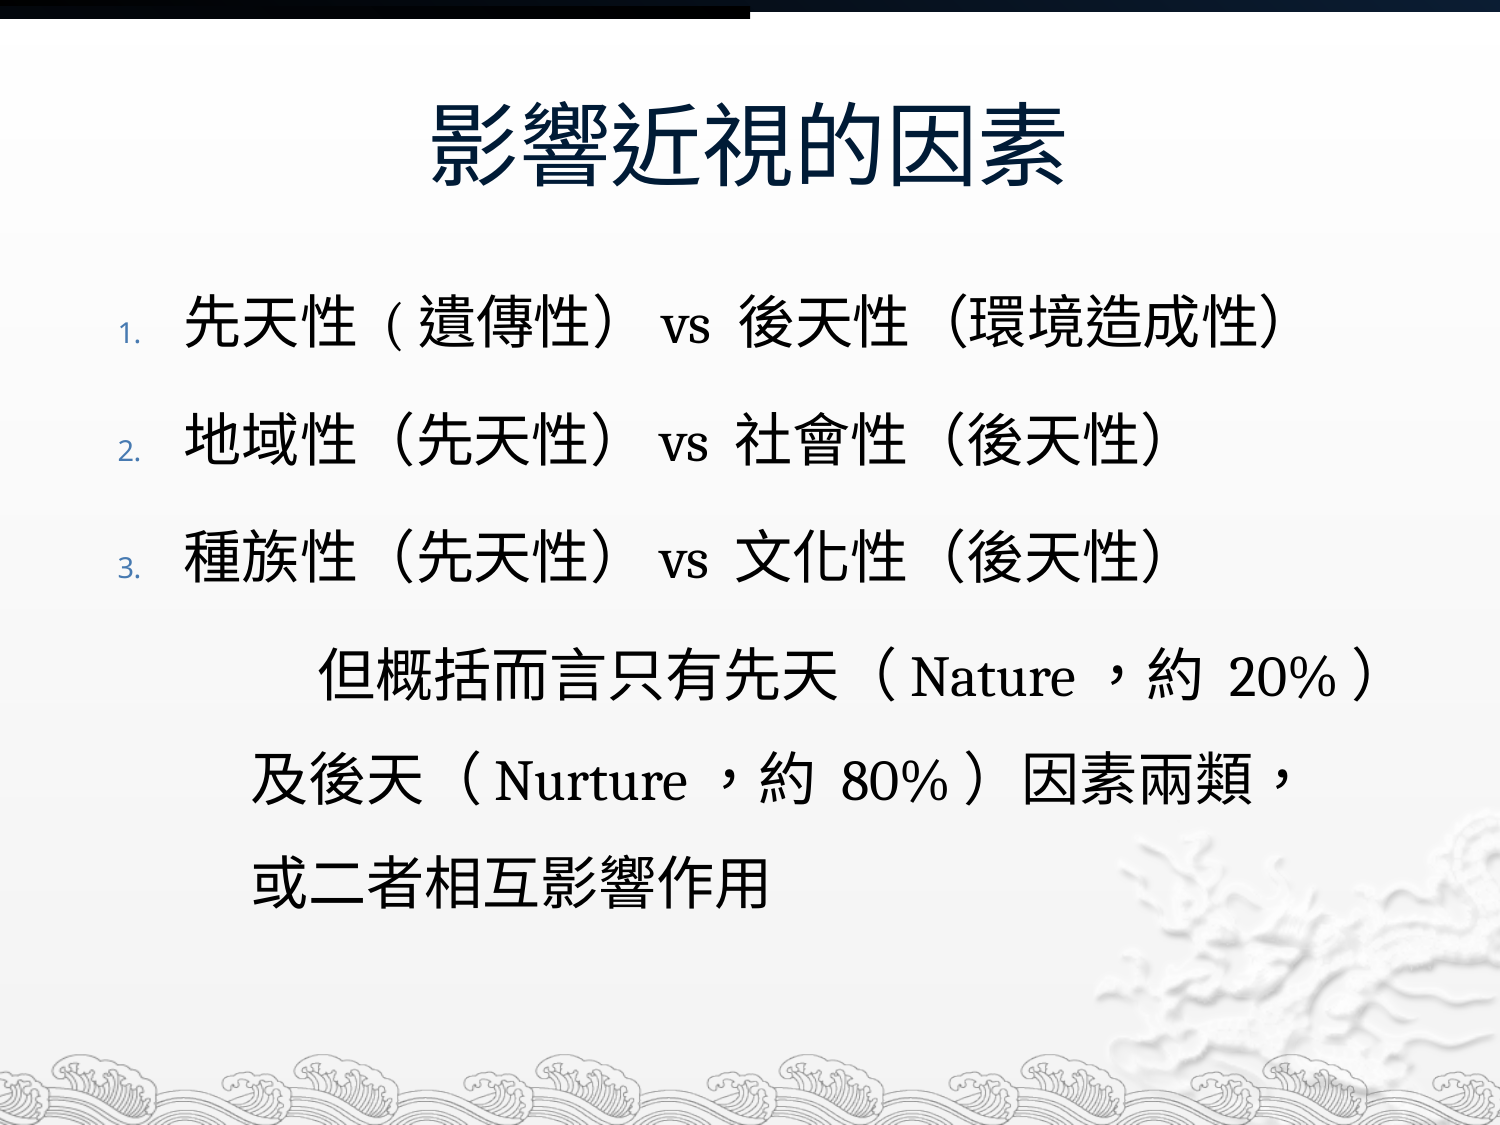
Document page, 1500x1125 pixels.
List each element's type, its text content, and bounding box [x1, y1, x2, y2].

title 影響近視的因素 [111, 73, 1387, 212]
list 先天性 (遺傳性）vs 後天性（環境造成性） 地域性（先天性）vs 社會性（後天性） 種族性（先天性）vs 文化性（後天性） 但概括而言只有先天（Nature，約 20%）及後天（Nurture，約 80%）因素兩類， 或二者相互影響作用 [102, 243, 1436, 1012]
